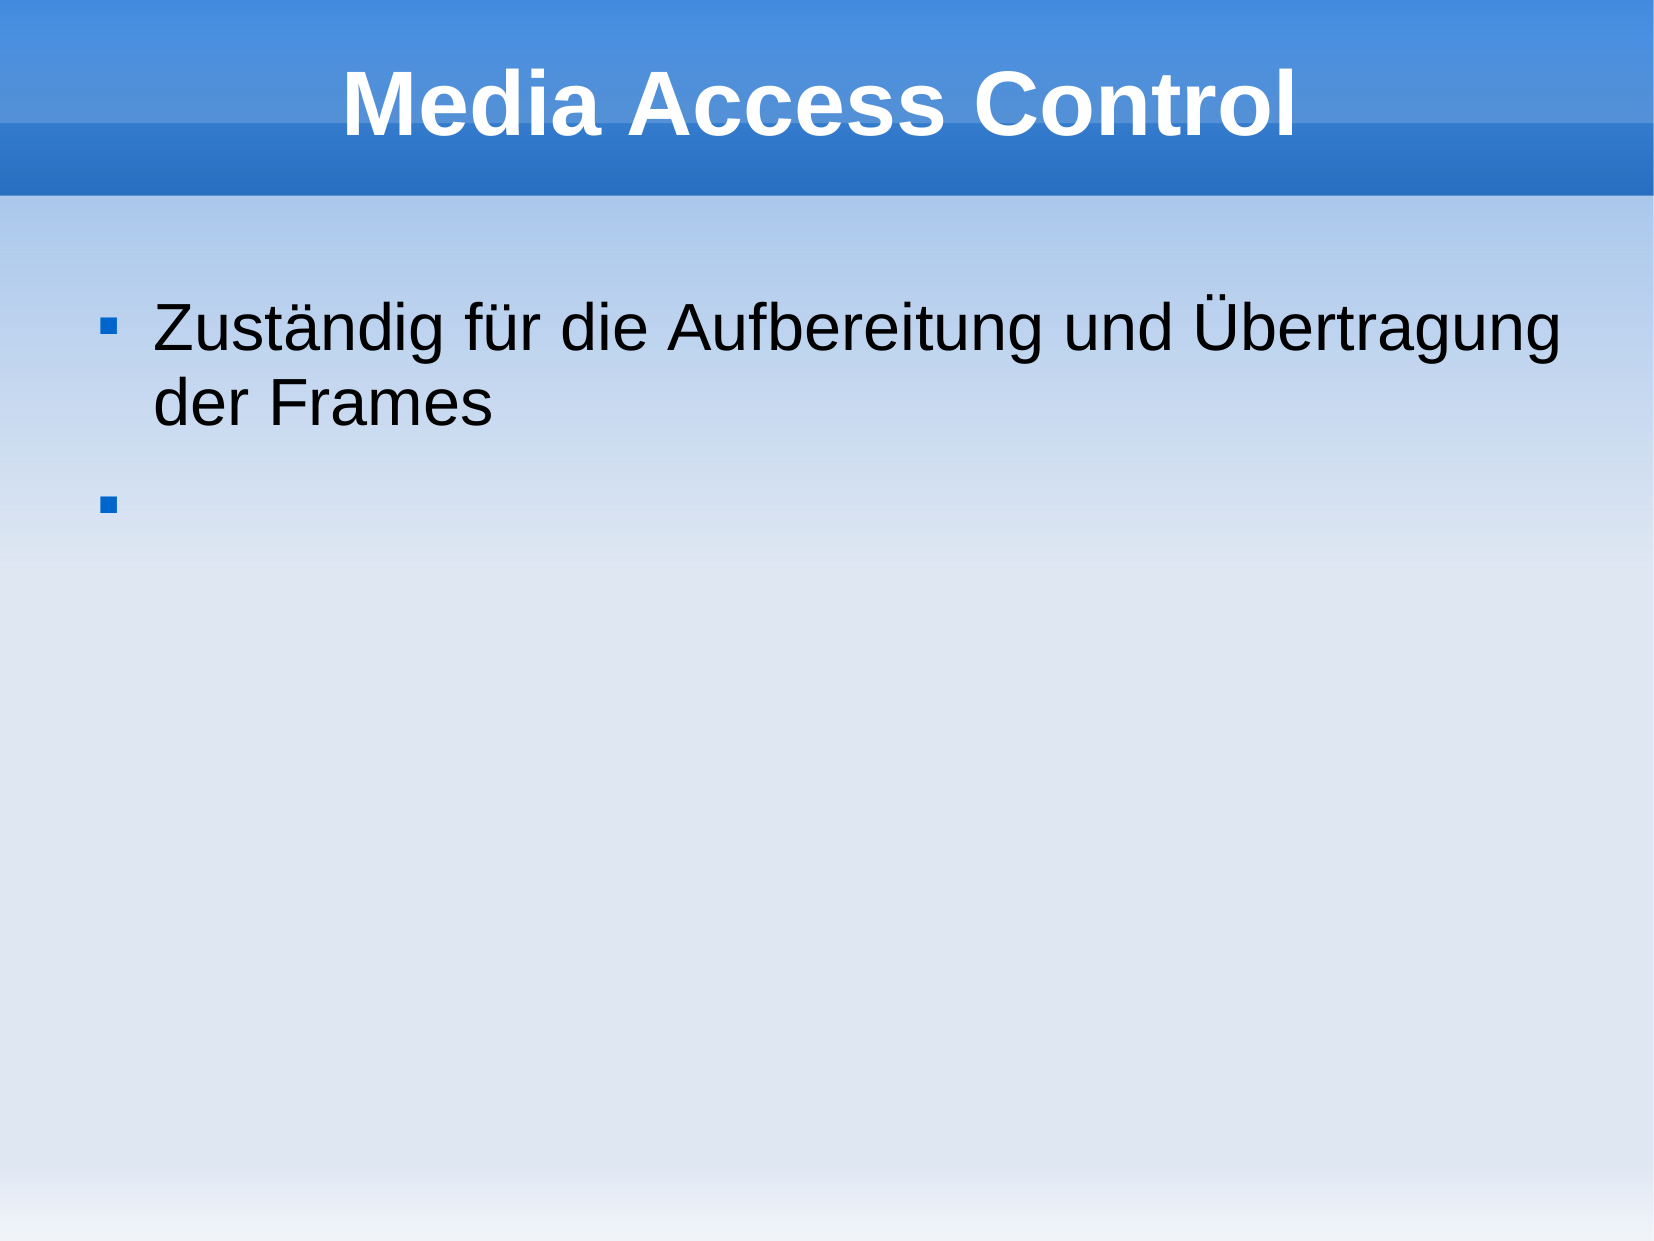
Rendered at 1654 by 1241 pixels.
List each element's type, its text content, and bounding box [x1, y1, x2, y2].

list Zuständig für die Aufbereitung und Übertragung der Frames [82, 290, 1571, 1109]
title Media Access Control [76, 0, 1565, 208]
picture [0, 0, 1654, 1241]
